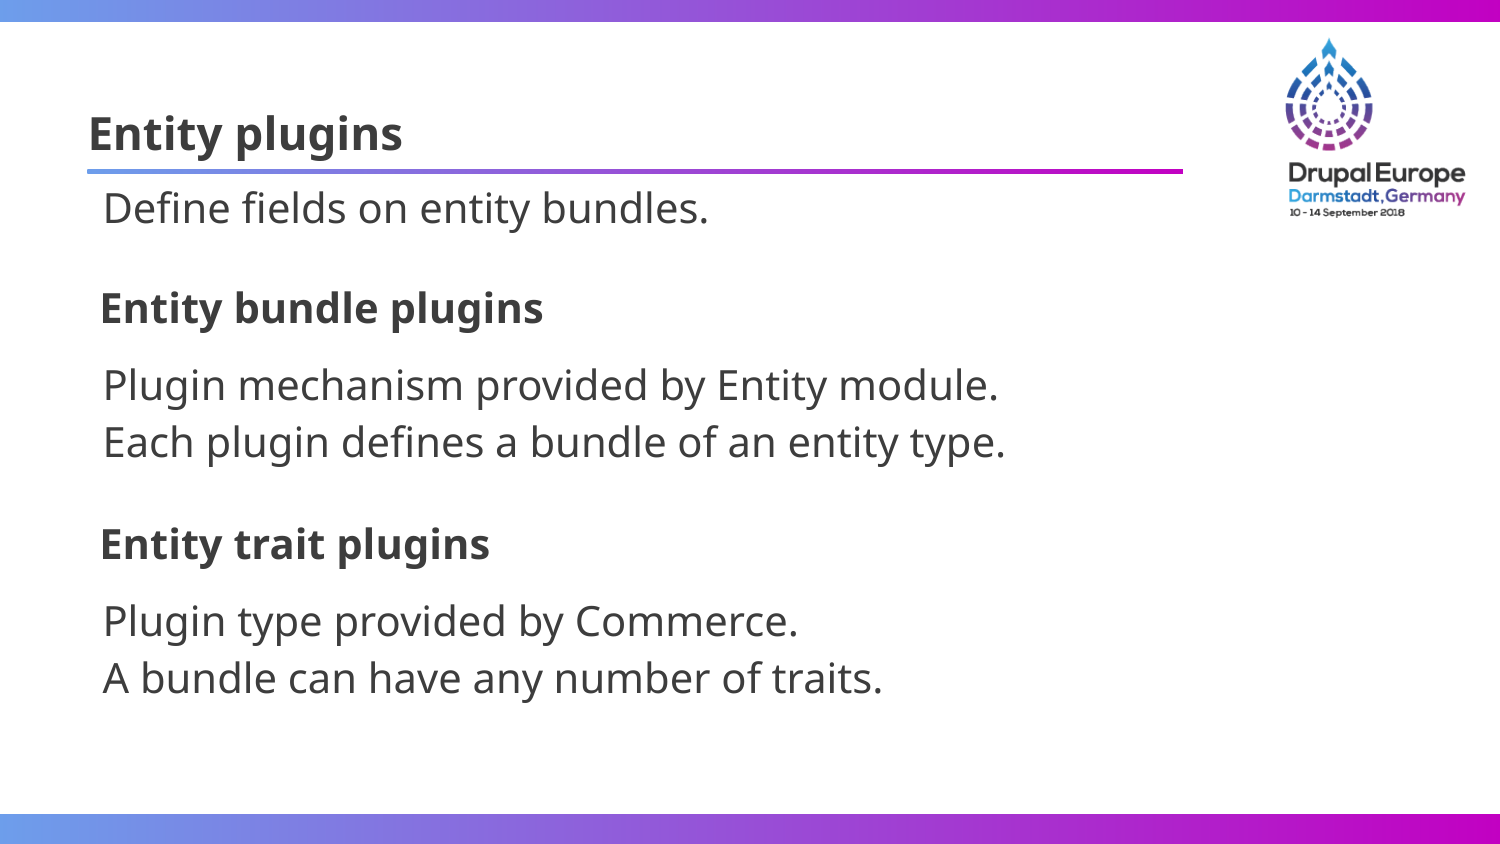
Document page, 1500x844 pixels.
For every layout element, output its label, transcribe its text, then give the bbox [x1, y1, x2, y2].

text_box Entity trait plugins [84, 502, 1096, 589]
text_box Plugin type provided by Commerce. A bundle can have any number of traits. [87, 572, 1336, 735]
text_box Plugin mechanism provided by Entity module. Each plugin defines a bundle of an entity type. [87, 336, 1336, 466]
text_box Define fields on entity bundles. [87, 158, 1336, 288]
text_box Entity bundle plugins [84, 266, 976, 353]
picture [1285, 37, 1466, 219]
text_box [0, 0, 1500, 22]
text_box Entity plugins [72, 89, 964, 176]
text_box [0, 814, 1500, 844]
